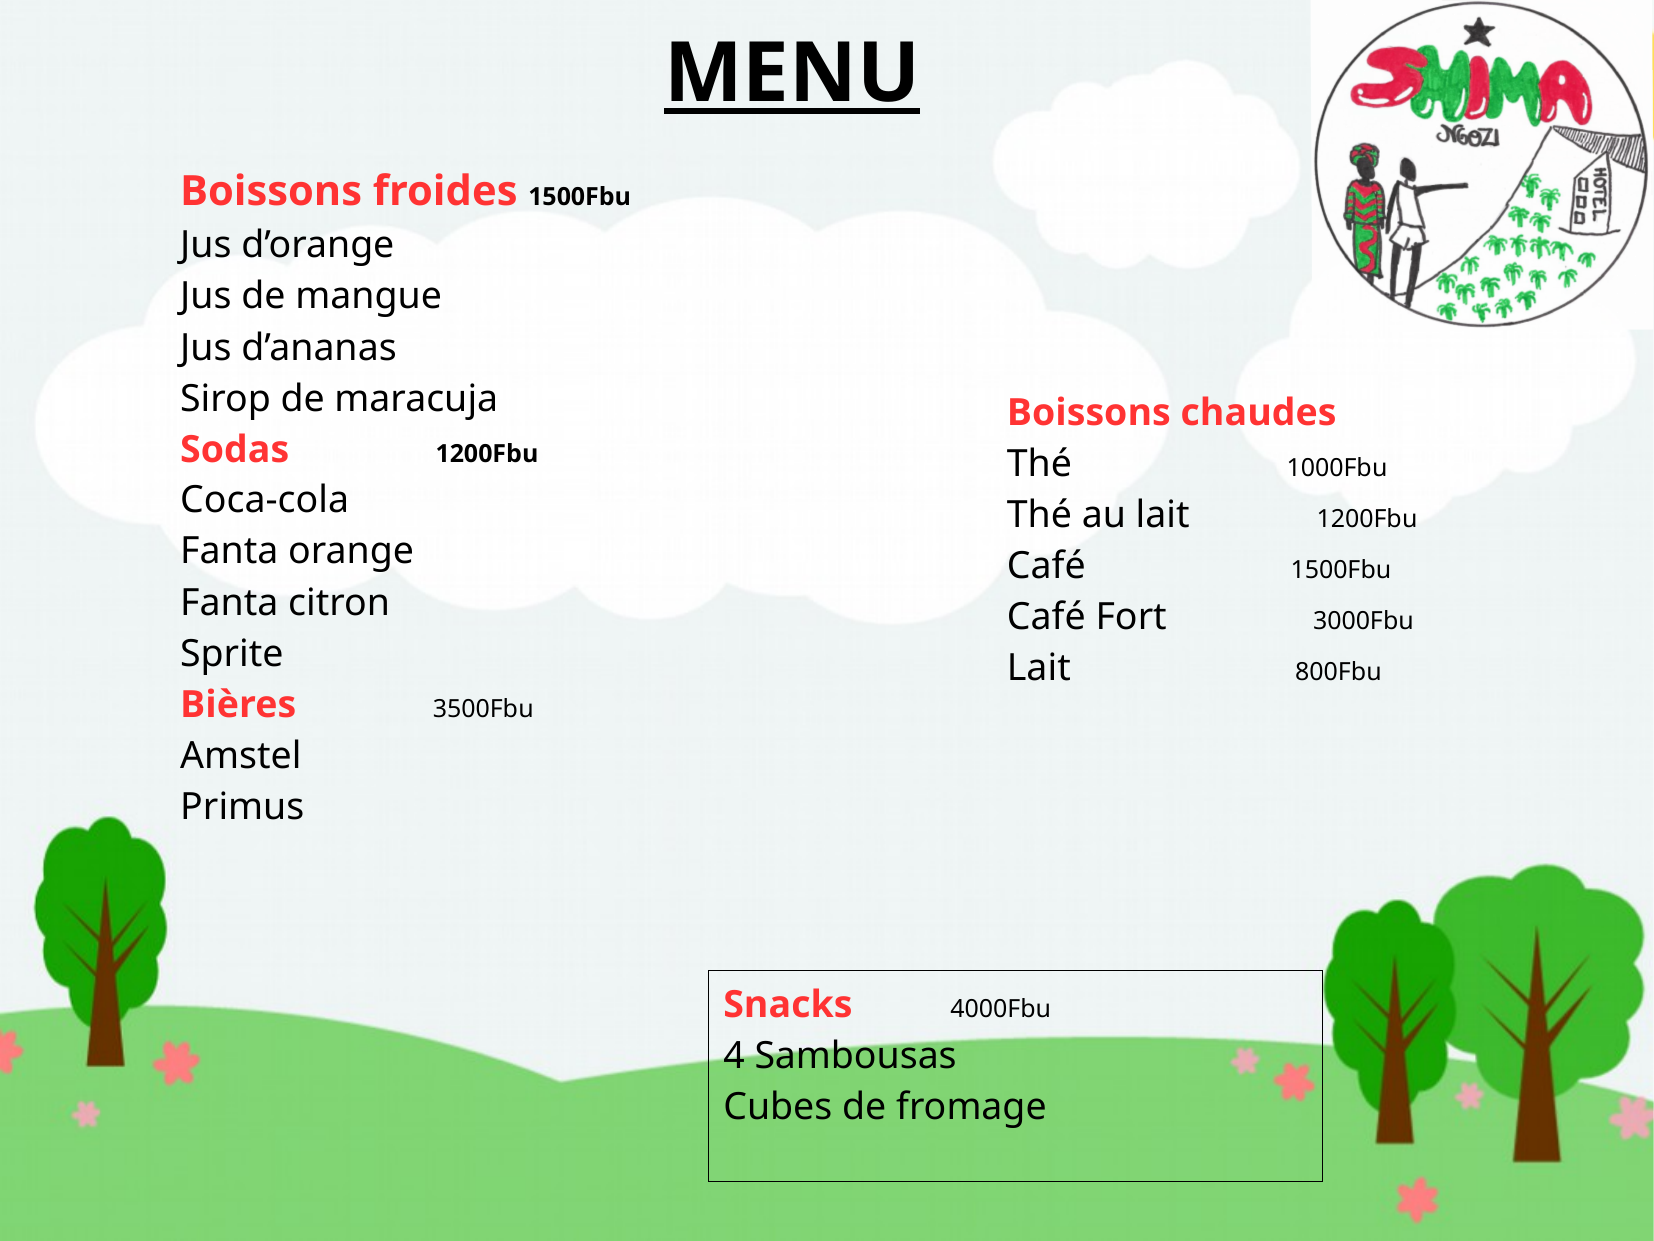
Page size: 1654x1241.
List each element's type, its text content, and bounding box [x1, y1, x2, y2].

text_box Snacks 4000Fbu 4 Sambousas Cubes de fromage [708, 970, 1323, 1182]
text_box Boissons chaudes Thé 1000Fbu Thé au lait 1200Fbu Café 1500Fbu Café Fort 3000Fbu Lait 800Fbu [992, 377, 1548, 785]
text_box MENU [649, 5, 1146, 166]
picture [0, 0, 1654, 1241]
text_box Boissons froides 1500Fbu Jus d’orange Jus de mangue Jus d’ananas Sirop de maracuja Sodas 1200Fbu Coca-cola Fanta orange Fanta citron Sprite Bières 3500Fbu Amstel Primus [165, 153, 674, 1241]
